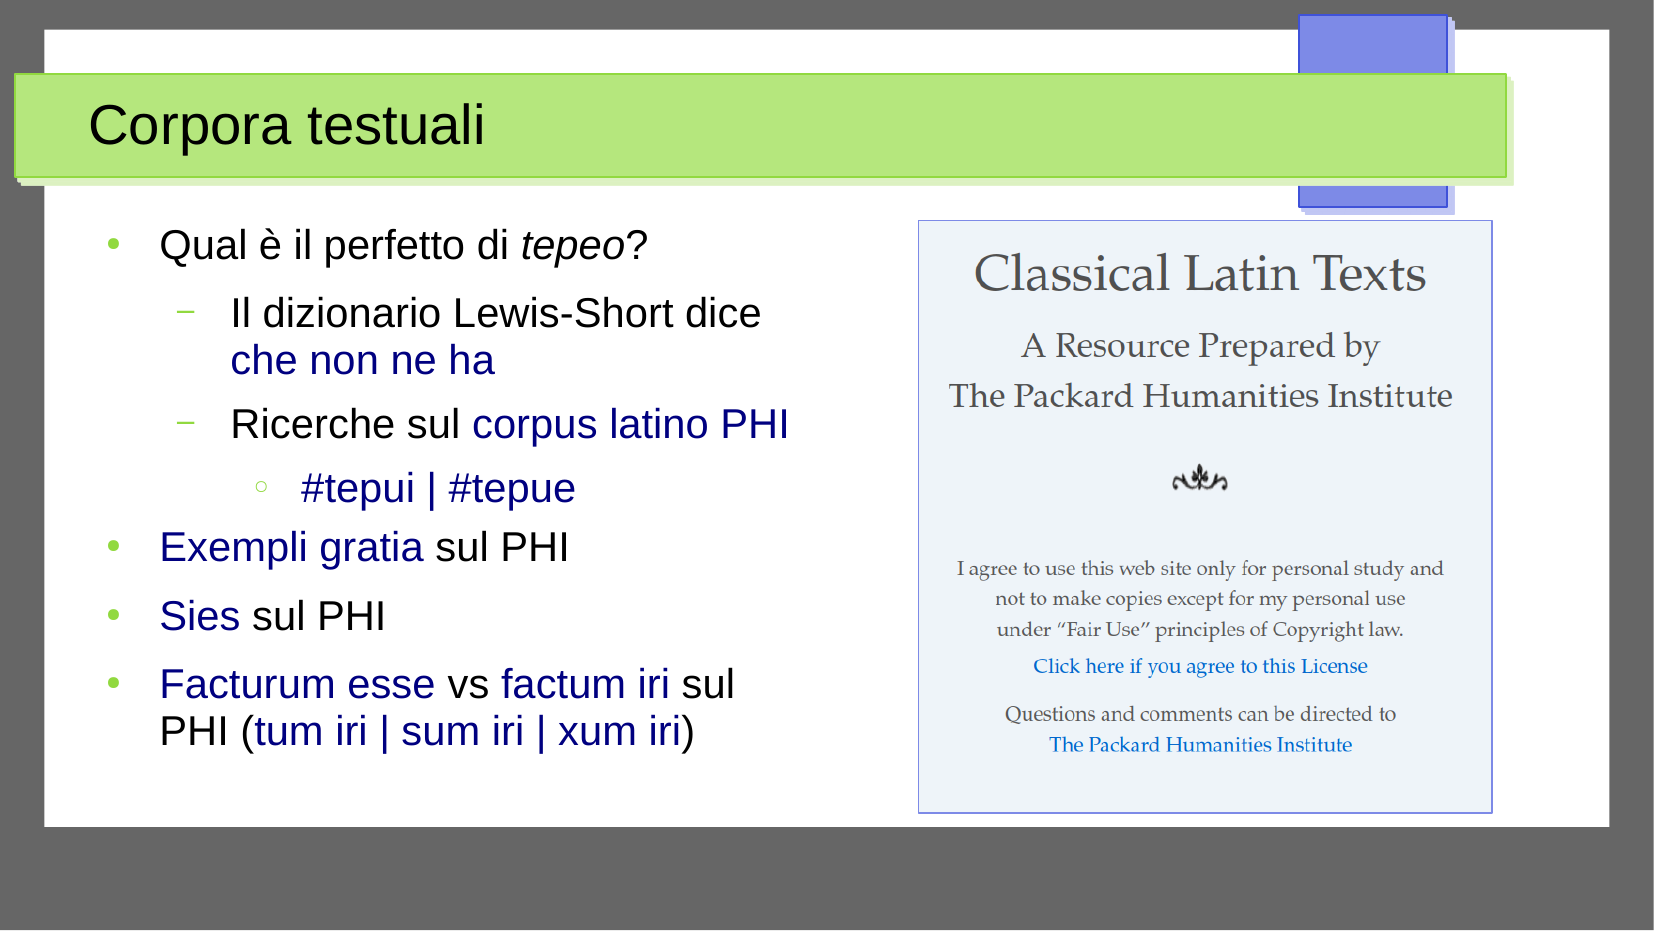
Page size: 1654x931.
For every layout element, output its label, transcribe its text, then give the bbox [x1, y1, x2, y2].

list Qual è il perfetto di tepeo? Il dizionario Lewis-Short dice che non ne ha Ricerche sul corpus latino PHI #tepui | #tepue Exempli gratia sul PHI Sies sul PHI Facturum esse vs factum iri sul PHI (tum iri | sum iri | xum iri) [88, 221, 809, 813]
picture [919, 221, 1492, 813]
title Corpora testuali [88, 73, 1506, 178]
